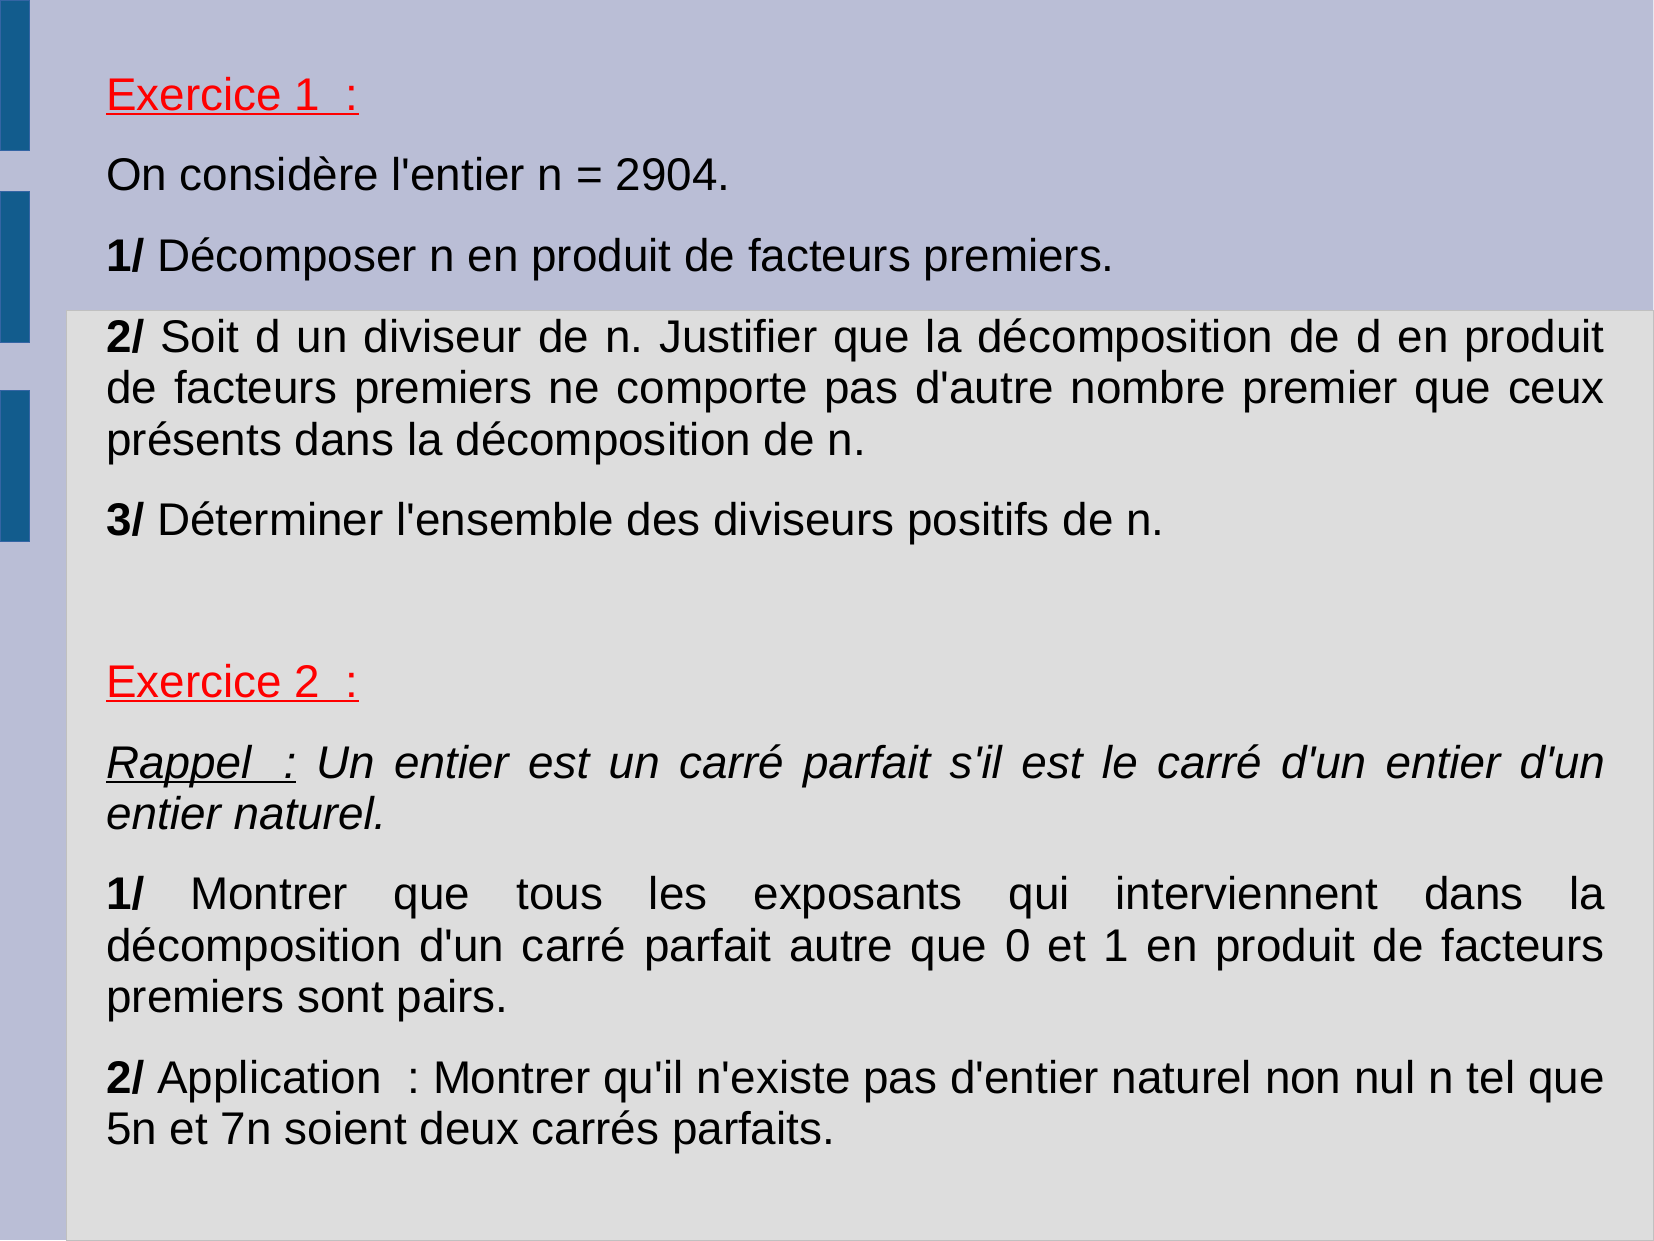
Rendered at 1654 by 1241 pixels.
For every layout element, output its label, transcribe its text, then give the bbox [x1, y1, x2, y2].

list Exercice 1 : On considère l'entier n = 2904. 1/ Décomposer n en produit de facteurs premiers. 2/ Soit d un diviseur de n. Justifier que la décomposition de d en produit de facteurs premiers ne comporte pas d'autre nombre premier que ceux présents dans la décomposition de n. 3/ Déterminer l'ensemble des diviseurs positifs de n. Exercice 2 : Rappel : Un entier est un carré parfait s'il est le carré d'un entier d'un entier naturel. 1/ Montrer que tous les exposants qui interviennent dans la décomposition d'un carré parfait autre que 0 et 1 en produit de facteurs premiers sont pairs. 2/ Application : Montrer qu'il n'existe pas d'entier naturel non nul n tel que 5n et 7n soient deux carrés parfaits. [106, 68, 1607, 1158]
